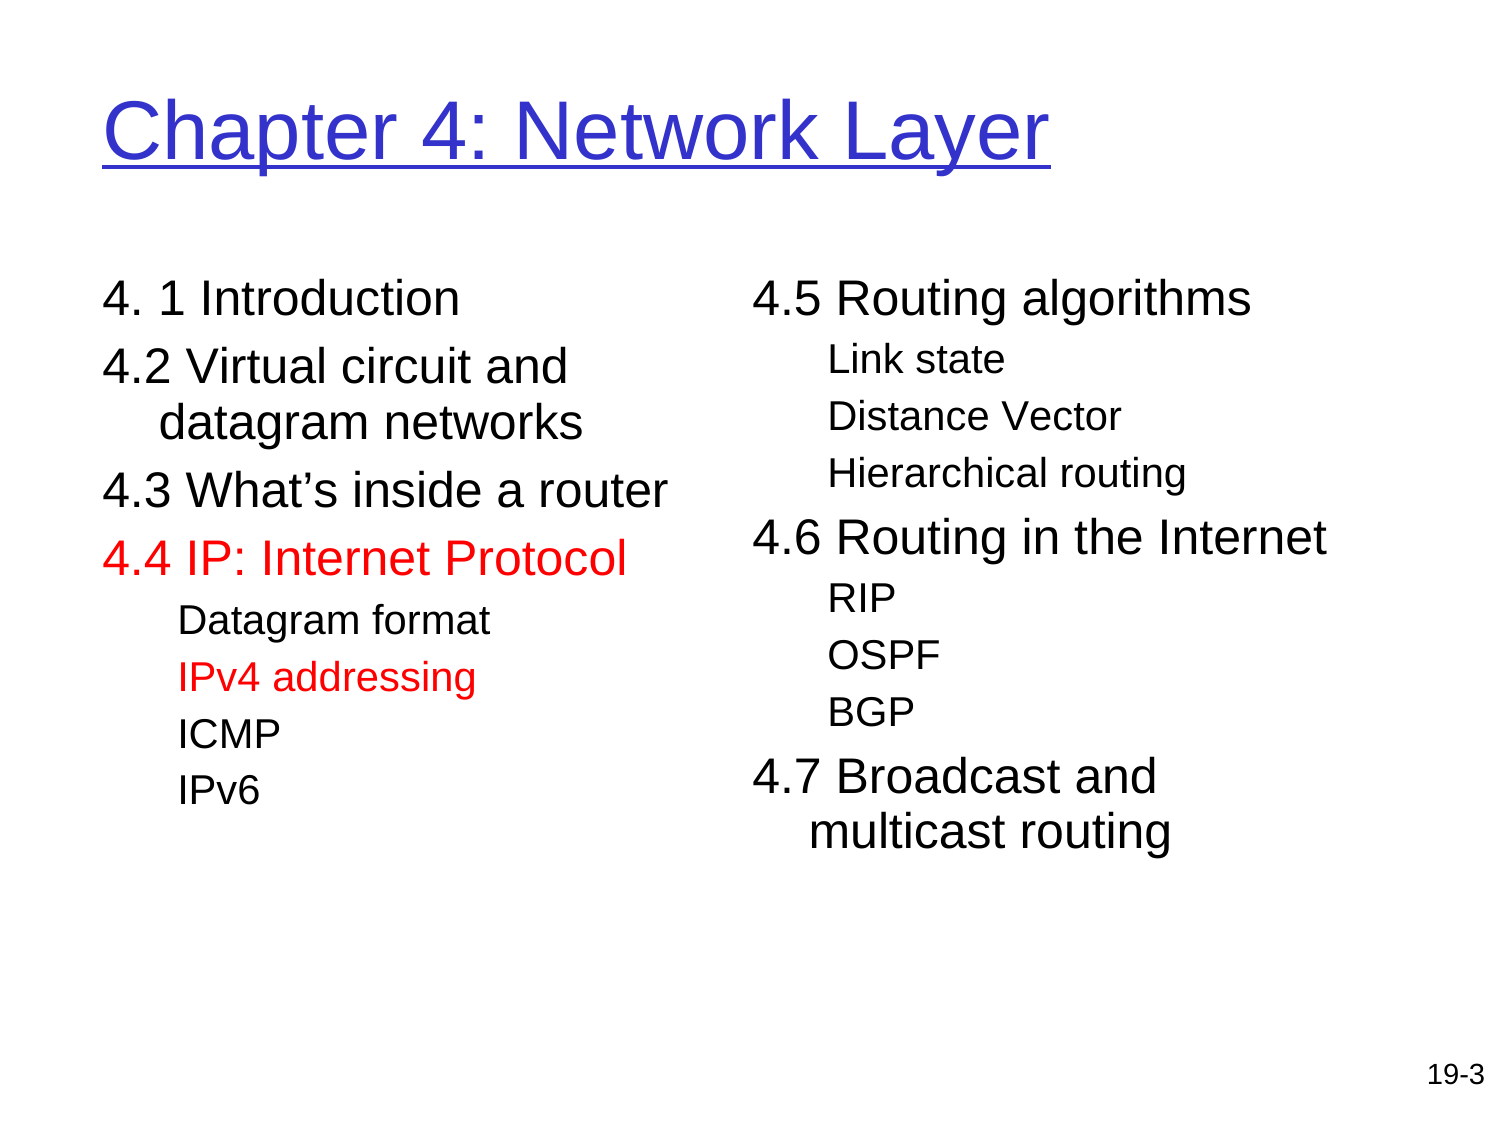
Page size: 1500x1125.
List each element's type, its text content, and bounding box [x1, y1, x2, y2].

title Chapter 4: Network Layer [87, 37, 1363, 225]
list 4.5 Routing algorithms Link state Distance Vector Hierarchical routing 4.6 Routing in the Internet RIP OSPF BGP 4.7 Broadcast and multicast routing [737, 262, 1363, 1026]
list 4. 1 Introduction 4.2 Virtual circuit and datagram networks 4.3 What’s inside a router 4.4 IP: Internet Protocol Datagram format IPv4 addressing ICMP IPv6 [87, 262, 713, 1026]
